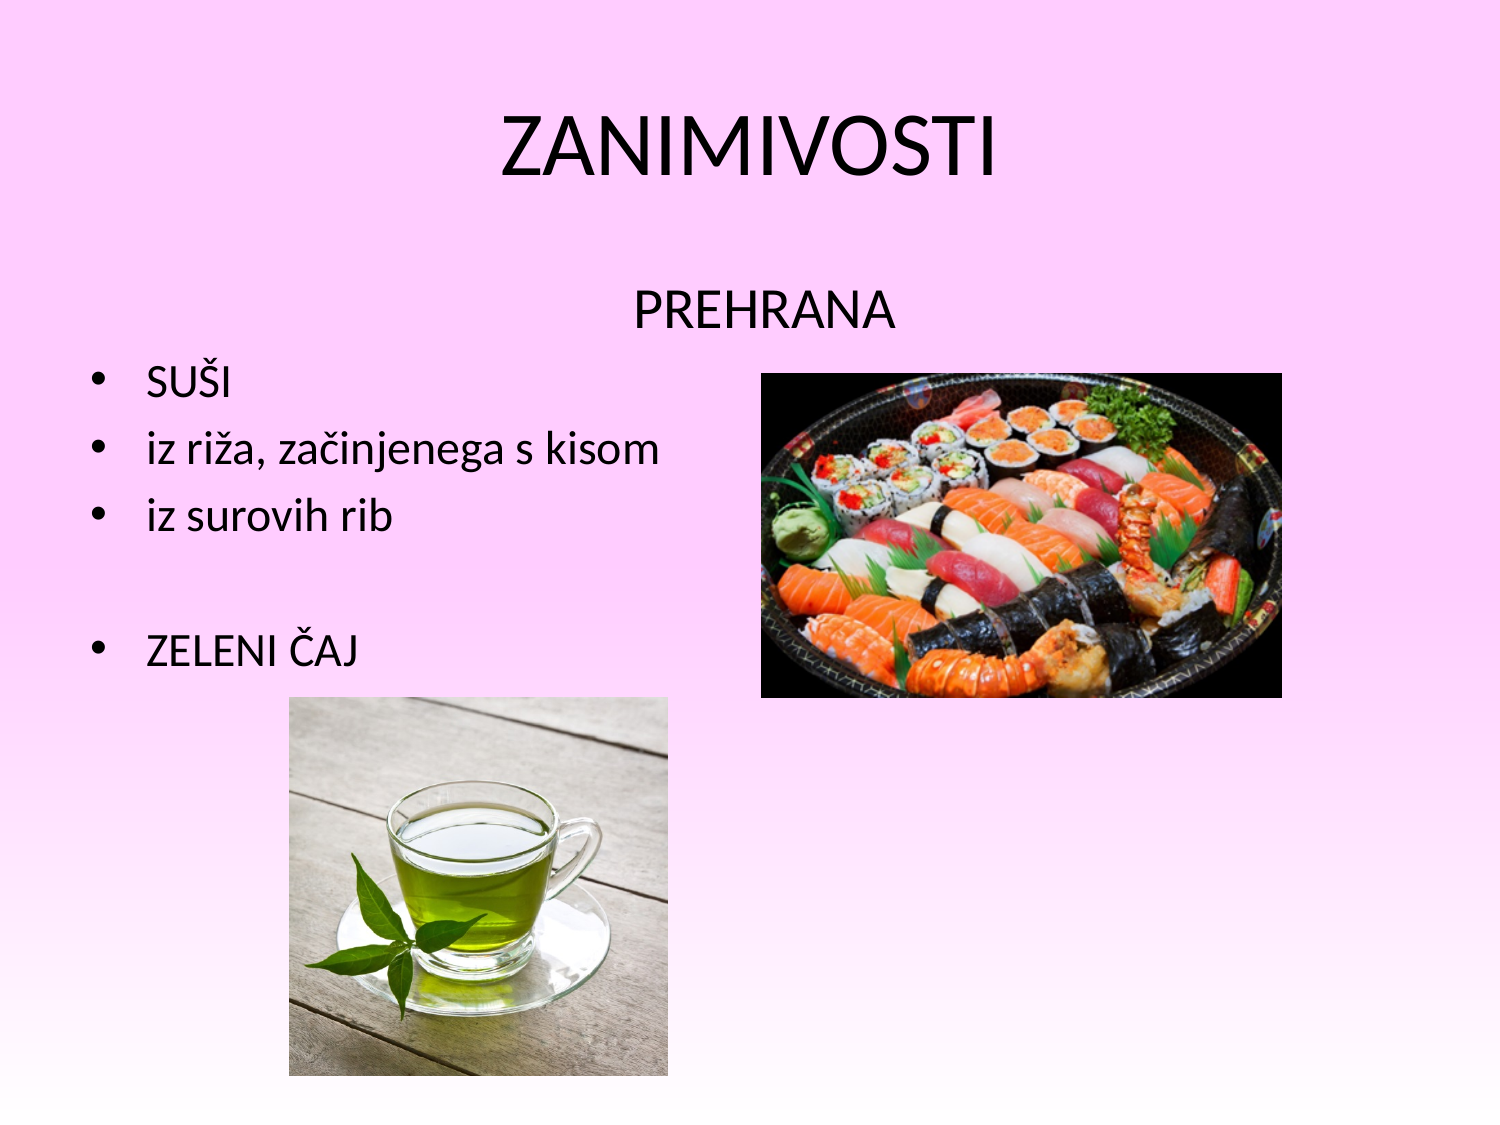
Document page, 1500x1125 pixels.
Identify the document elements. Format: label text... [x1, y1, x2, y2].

list PREHRANA SUŠI iz riža, začinjenega s kisom iz surovih rib ZELENI ČAJ [75, 262, 1425, 1005]
title ZANIMIVOSTI [75, 45, 1425, 233]
picture [761, 373, 1282, 698]
picture [289, 697, 668, 1076]
